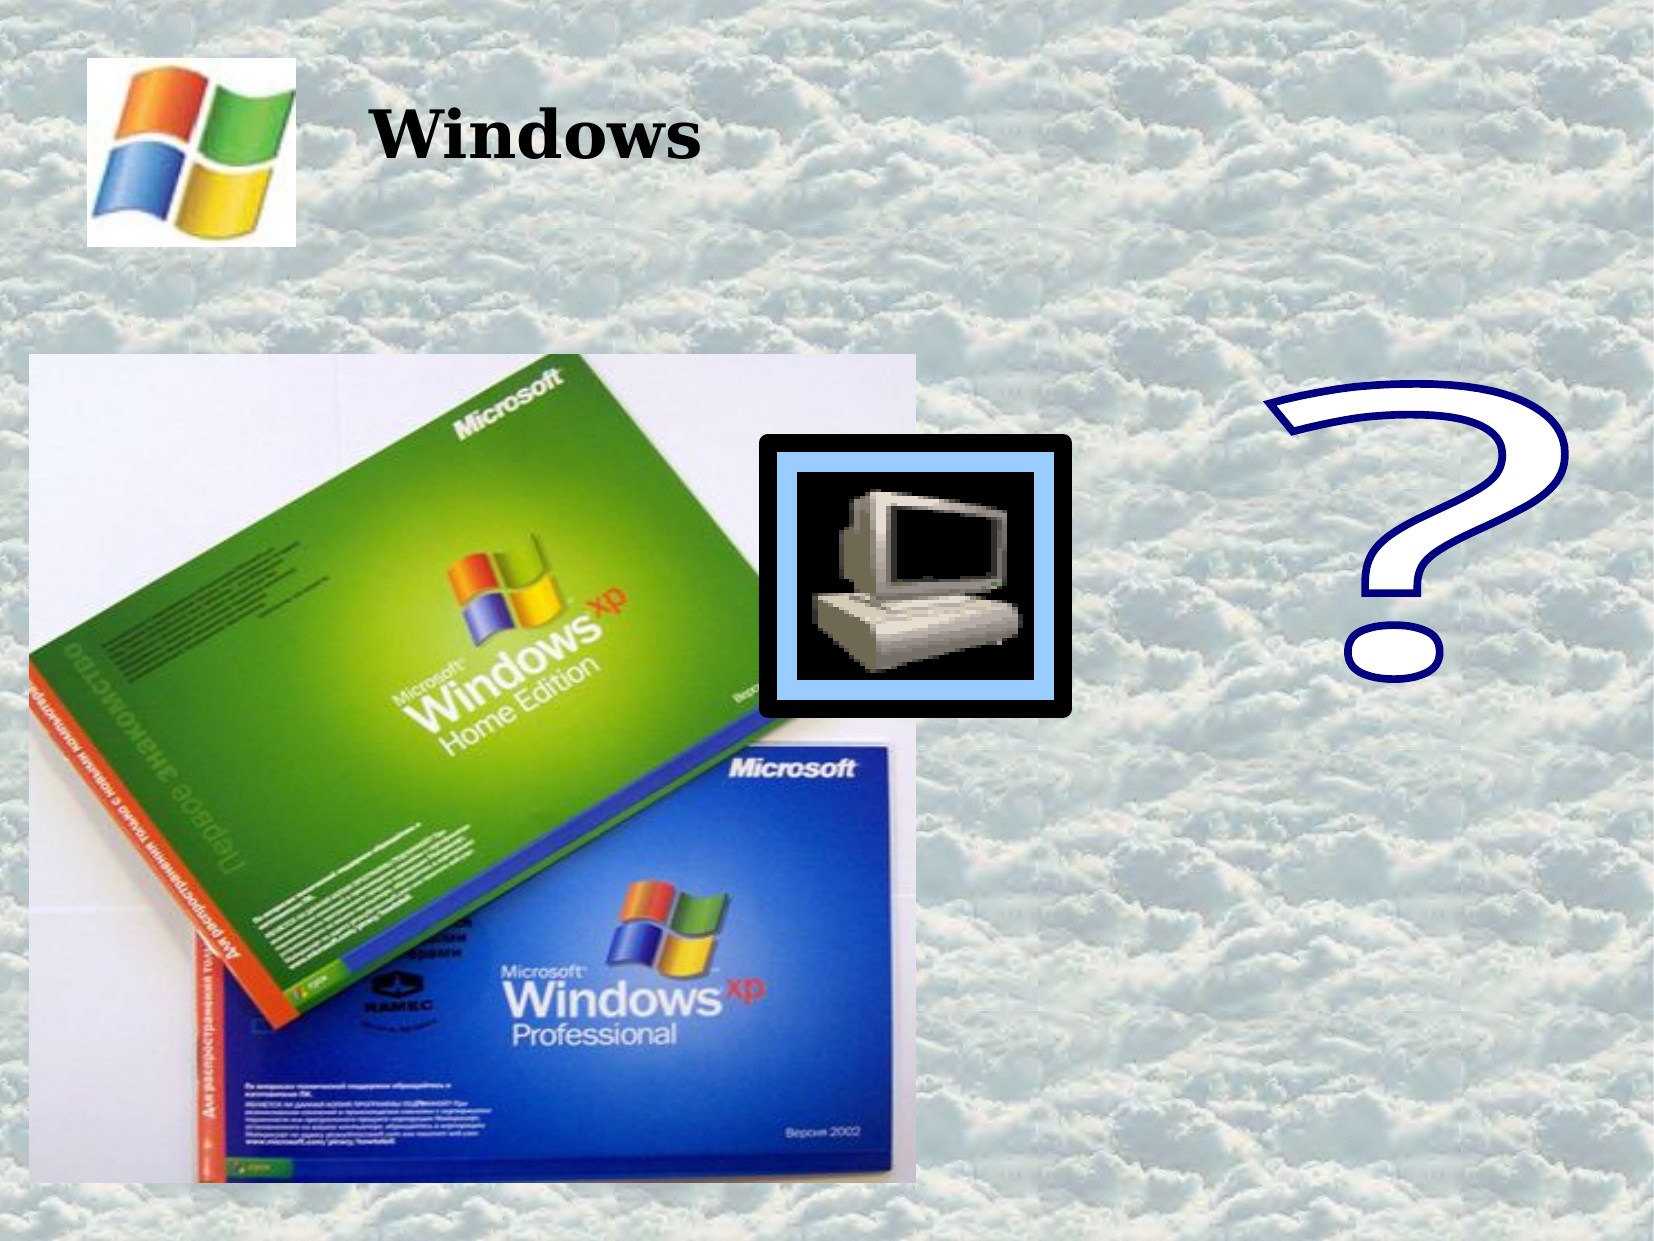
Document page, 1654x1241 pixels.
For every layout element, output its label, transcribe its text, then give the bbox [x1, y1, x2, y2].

text_box Windows [354, 88, 768, 183]
text_box [767, 442, 1063, 709]
picture [0, 0, 1654, 1241]
text_box ? [1347, 625, 1440, 680]
text_box ? [1269, 383, 1565, 594]
